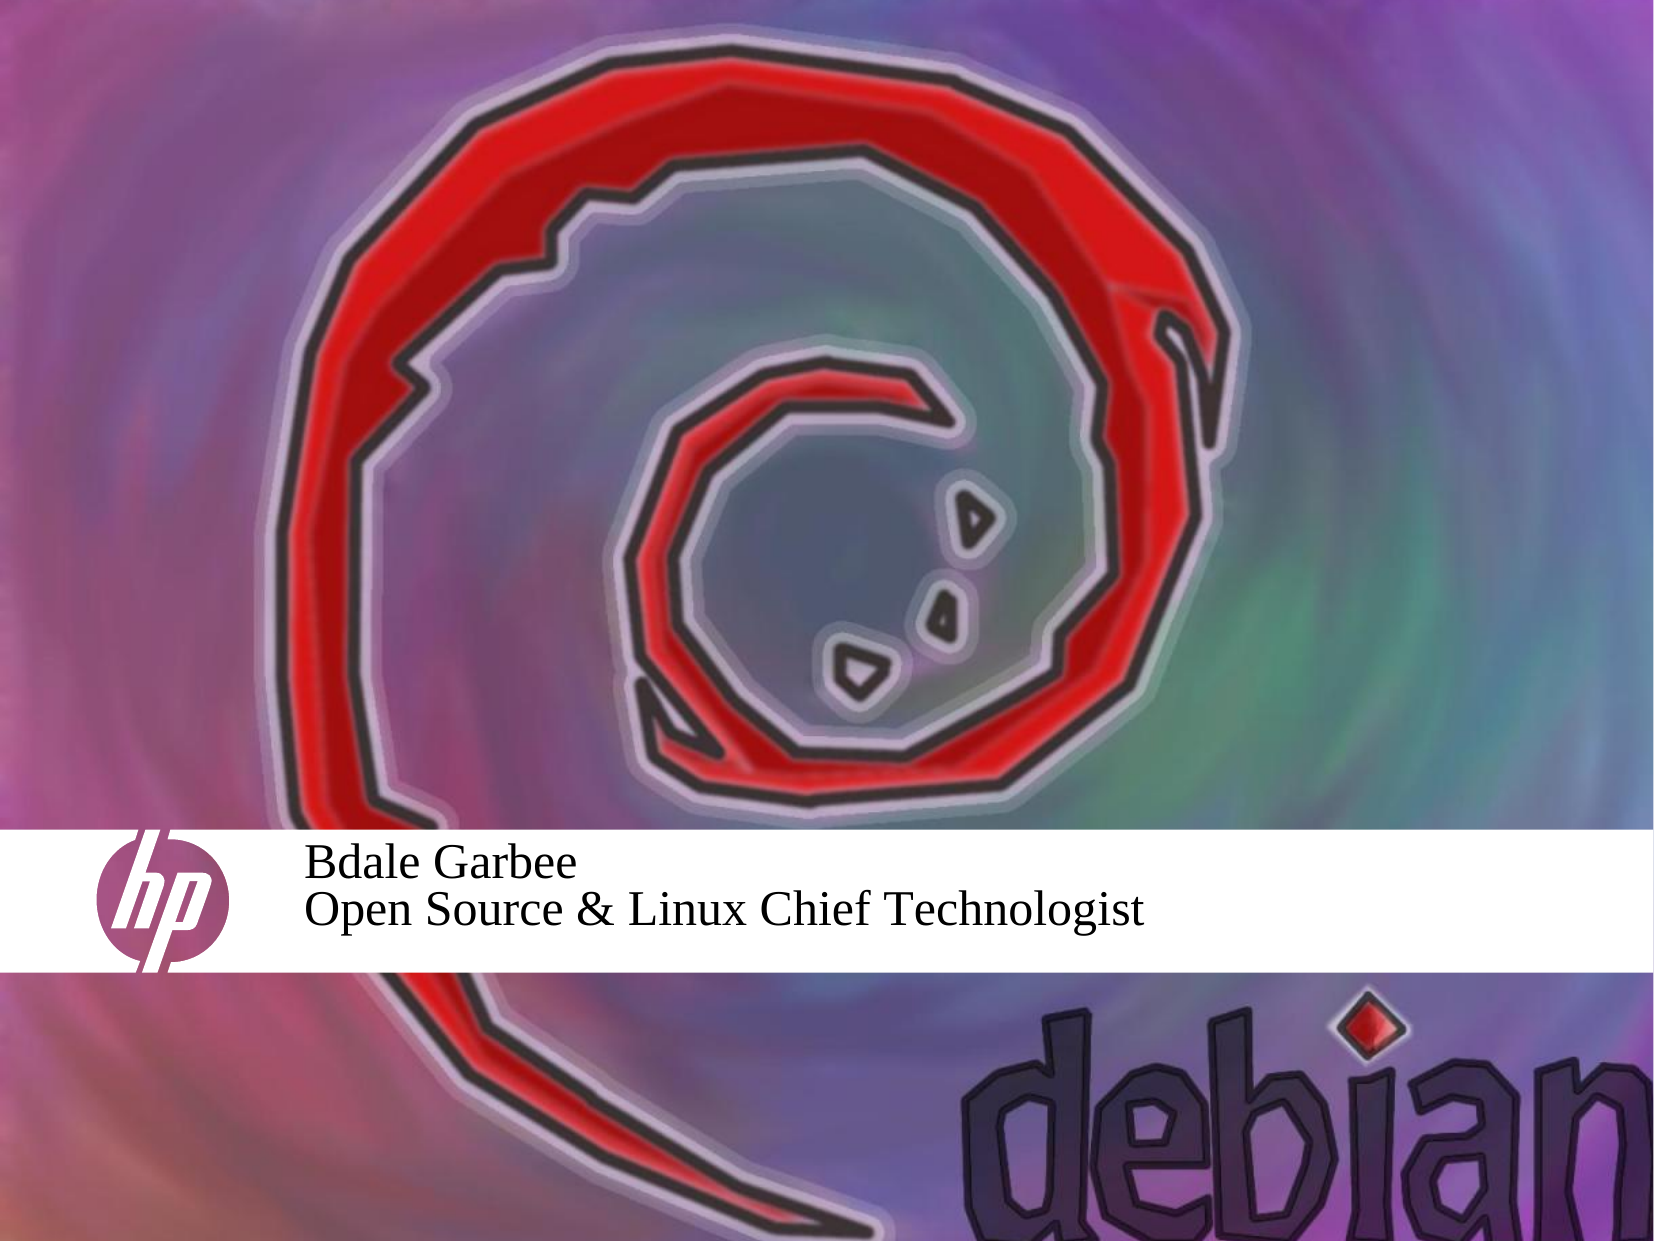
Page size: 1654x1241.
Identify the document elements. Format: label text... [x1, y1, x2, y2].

text_box Bdale Garbee Open Source & Linux Chief Technologist [289, 833, 1447, 943]
picture [0, 0, 1654, 1241]
text_box [167, 829, 1654, 973]
text_box [141, 872, 212, 973]
text_box [110, 829, 165, 929]
text_box [0, 829, 141, 973]
